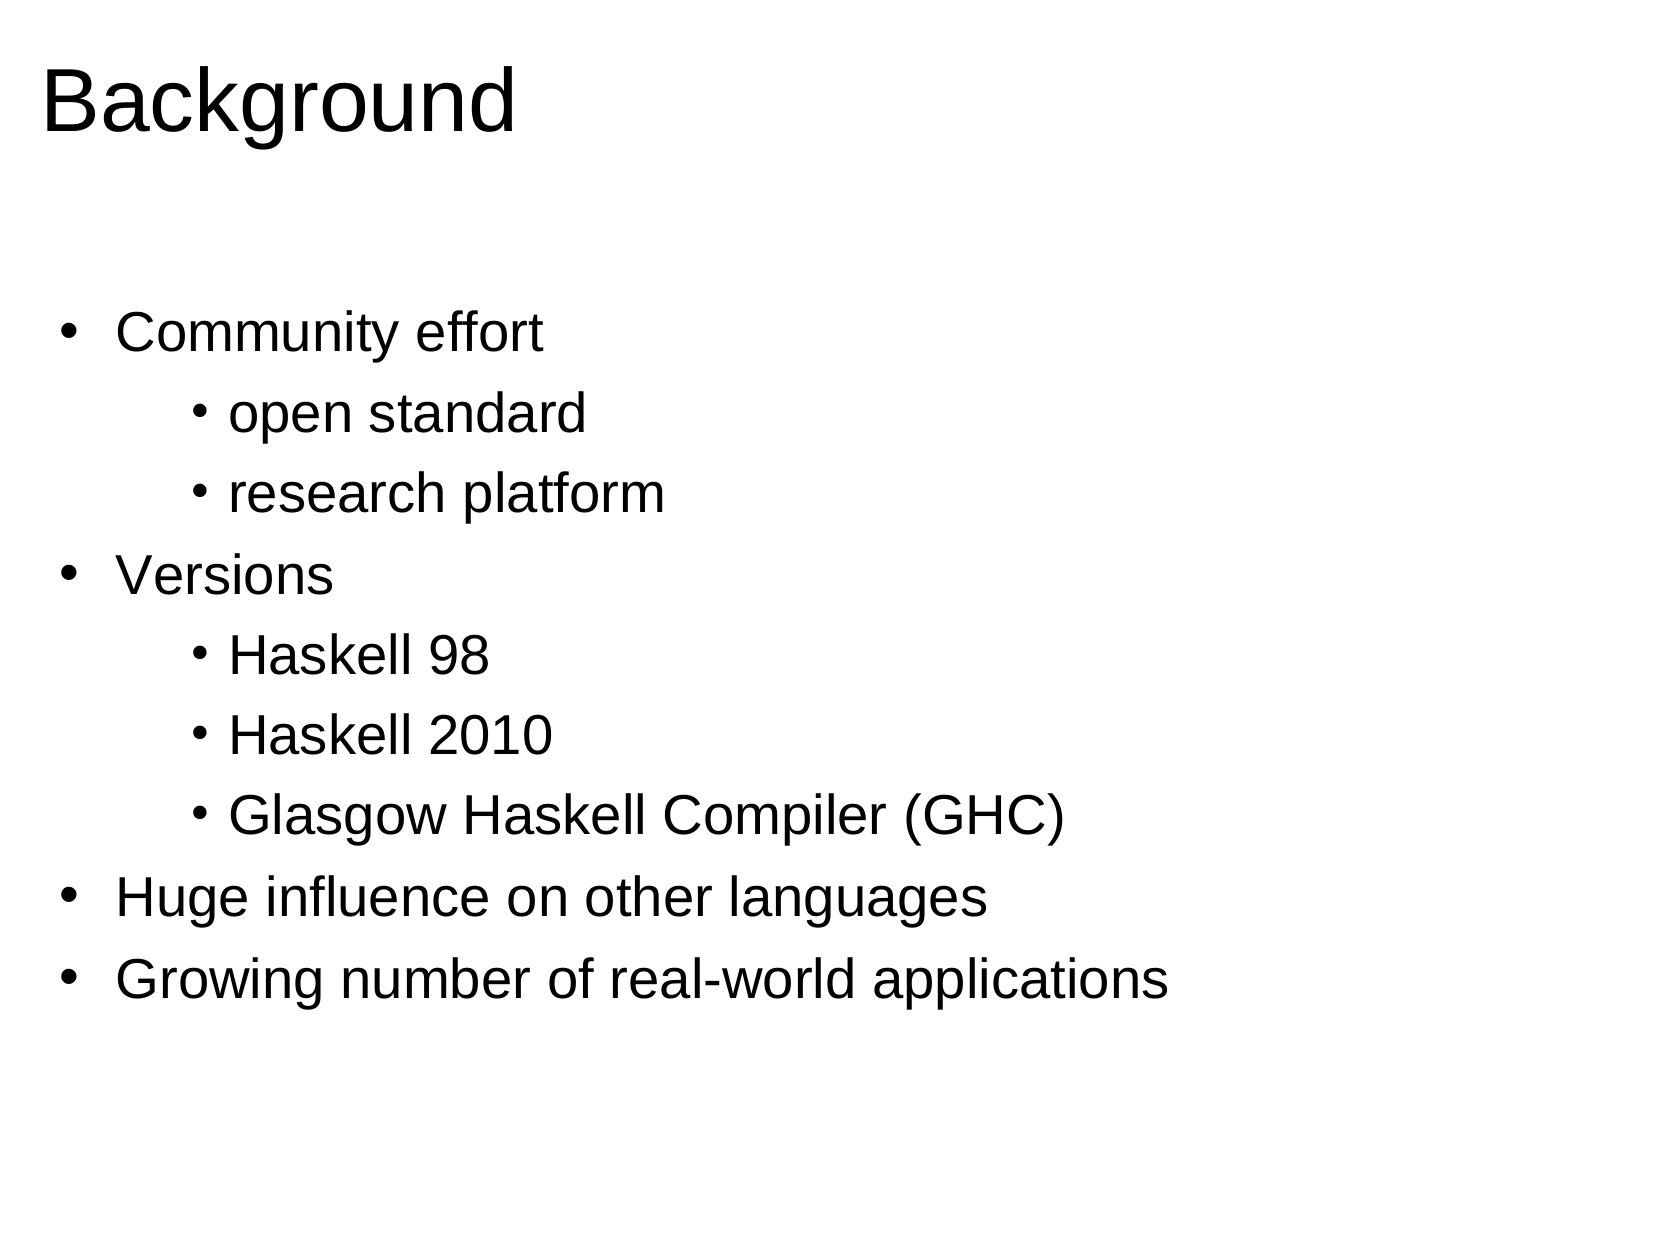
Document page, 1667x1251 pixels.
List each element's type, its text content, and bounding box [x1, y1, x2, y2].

title Background [40, 50, 1627, 201]
list Community effort open standard research platform Versions Haskell 98 Haskell 2010 Glasgow Haskell Compiler (GHC) Huge influence on other languages Growing number of real-world applications [40, 300, 1627, 1201]
